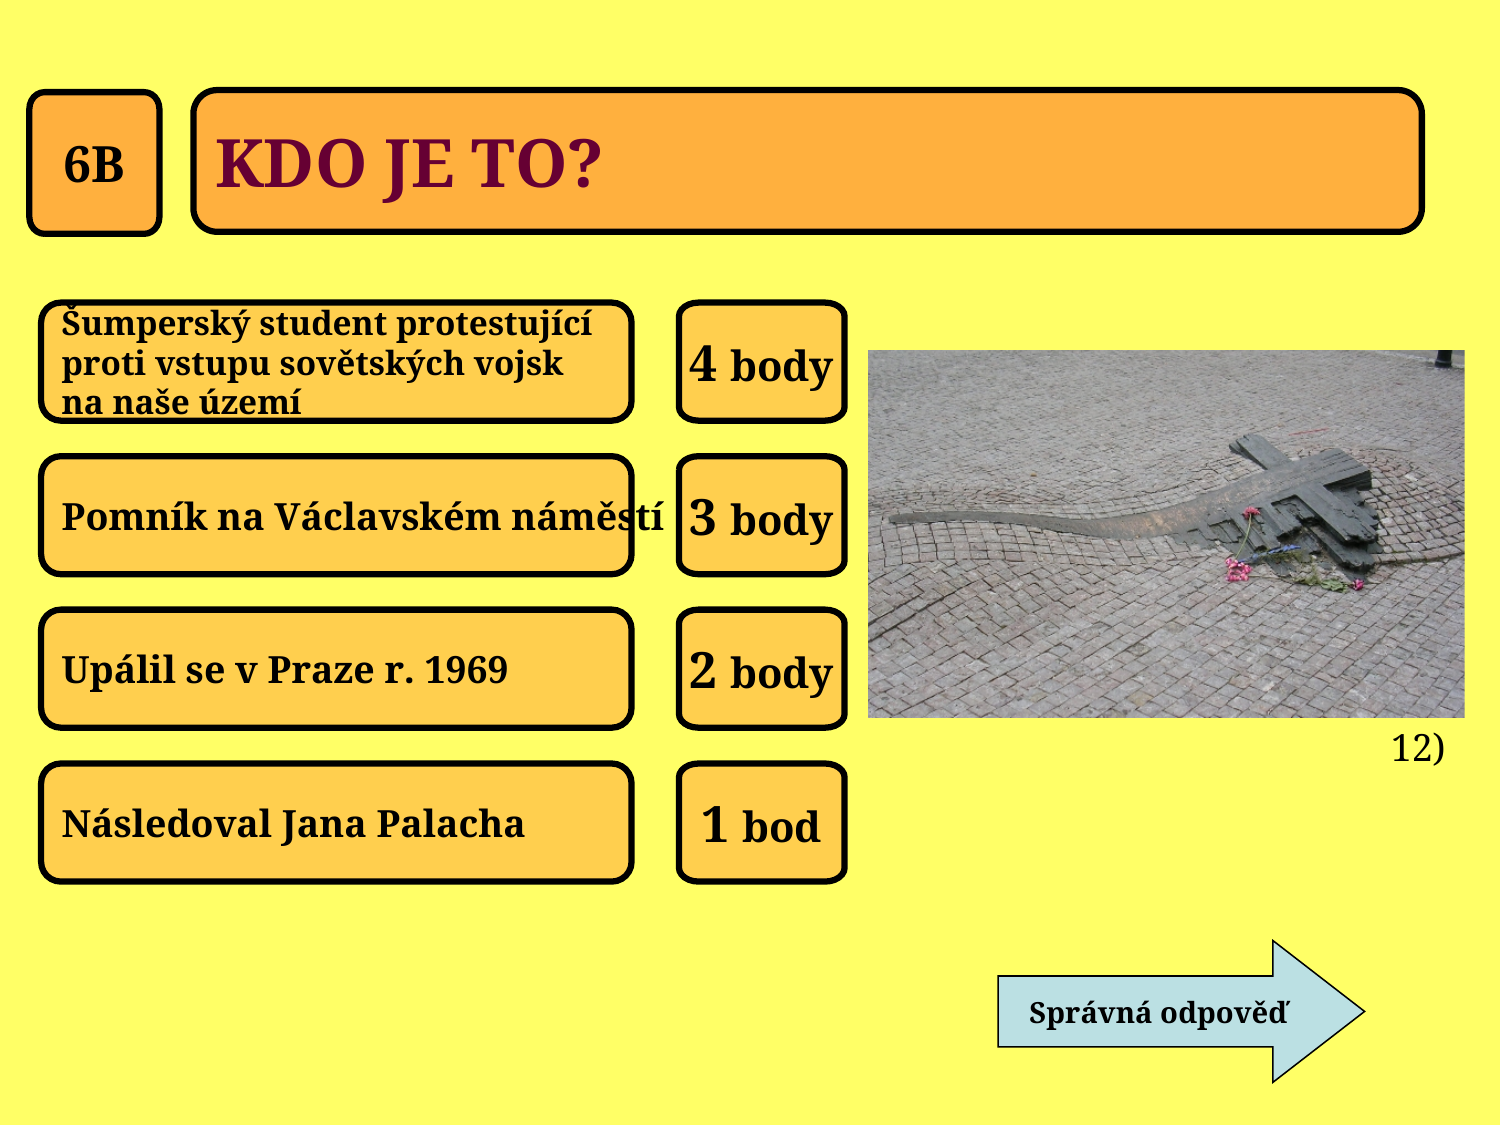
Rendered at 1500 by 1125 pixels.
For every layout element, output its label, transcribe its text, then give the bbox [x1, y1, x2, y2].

text_box 4 body [27, 89, 162, 236]
text_box 4 body [191, 87, 1425, 234]
text_box 4 body [38, 454, 634, 577]
text_box 12) [1375, 716, 1500, 777]
text_box 4 body [38, 761, 634, 884]
text_box 4 body [38, 300, 634, 423]
text_box Následoval Jana Palacha [41, 763, 632, 882]
text_box Šumperský student protestující proti vstupu sovětských vojsk na naše území [41, 302, 632, 421]
text_box 4 body [38, 607, 634, 730]
text_box Správná odpověď [998, 940, 1365, 1083]
text_box Upálil se v Praze r. 1969 [41, 609, 632, 728]
picture [868, 350, 1465, 718]
text_box 6B [29, 92, 160, 234]
text_box KDO JE TO? [193, 90, 1422, 232]
text_box 3 body [678, 456, 845, 575]
text_box 1 bod [678, 763, 845, 882]
text_box 4 body [678, 302, 845, 421]
text_box Pomník na Václavském náměstí [41, 456, 632, 575]
text_box 2 body [678, 609, 845, 728]
